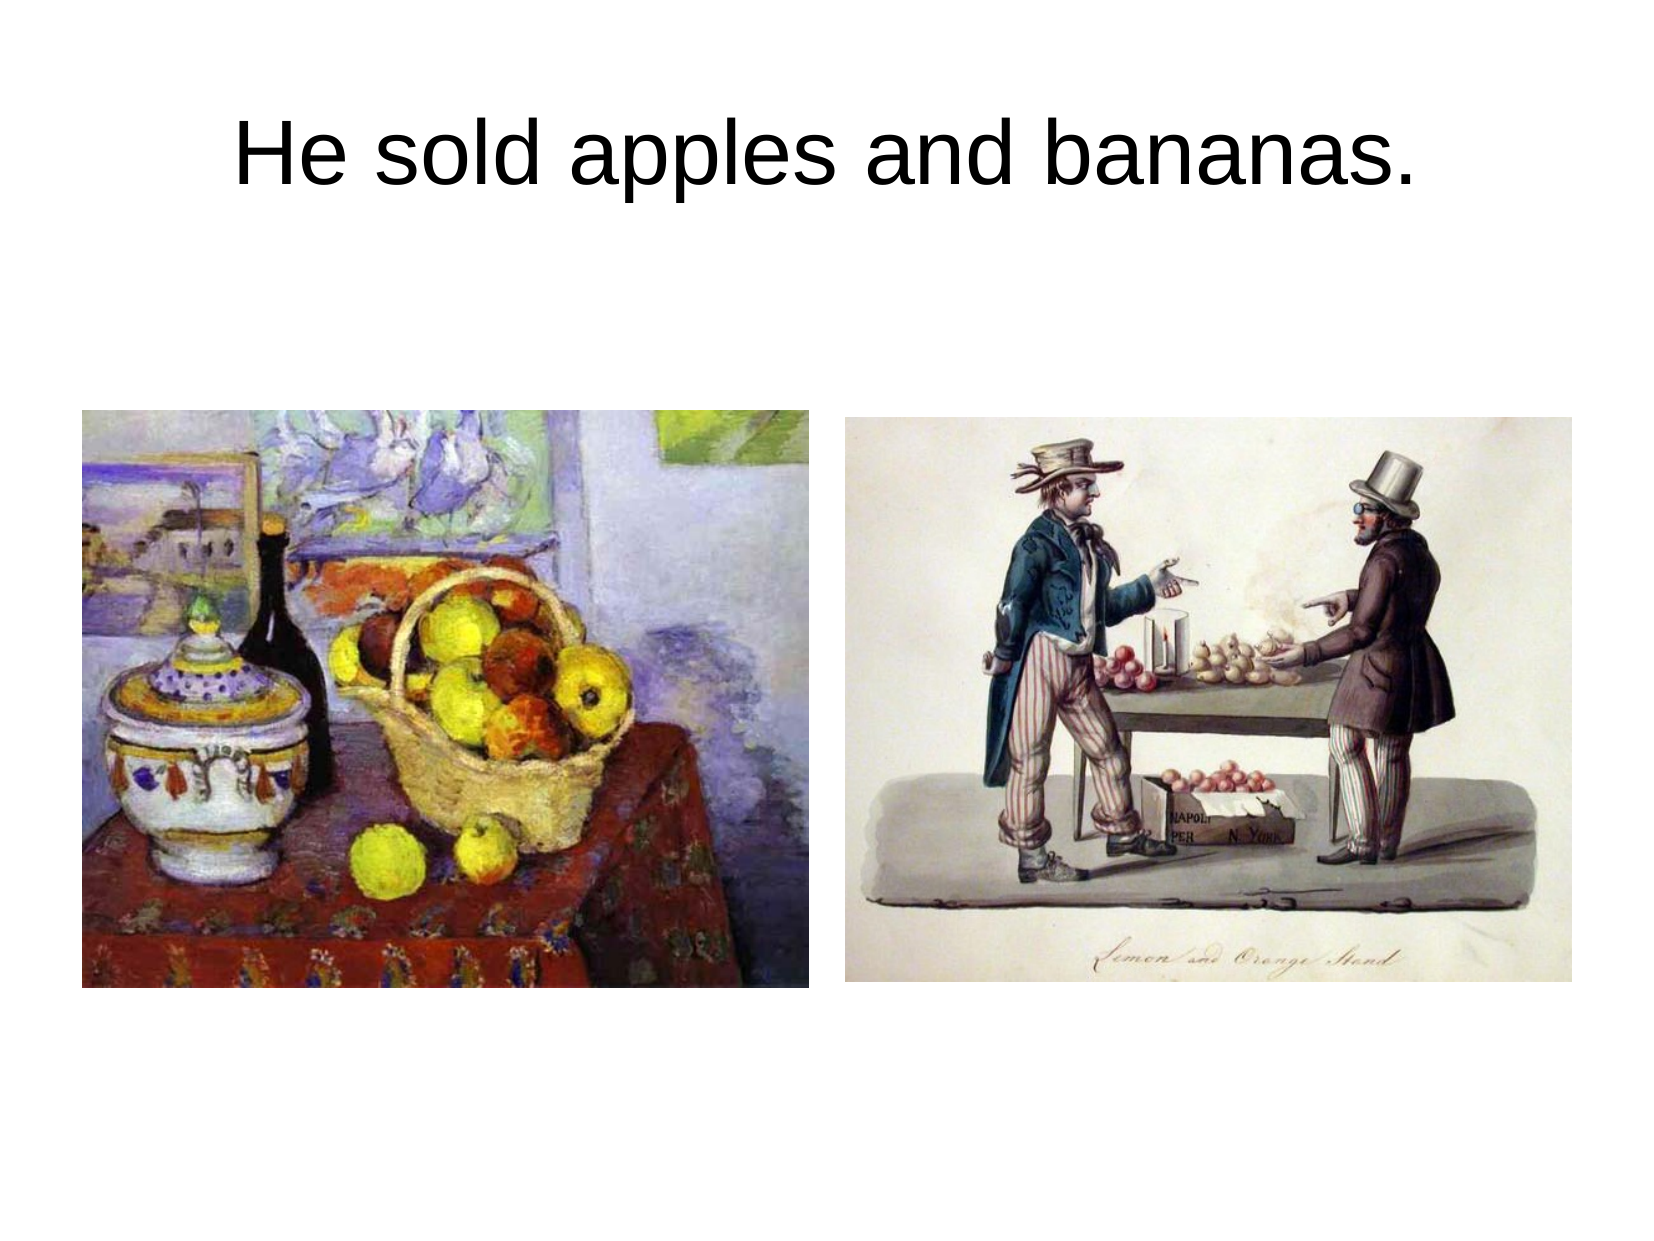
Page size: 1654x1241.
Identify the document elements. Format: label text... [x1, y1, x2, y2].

picture [82, 410, 809, 988]
title He sold apples and bananas. [82, 49, 1571, 257]
picture [845, 417, 1572, 982]
